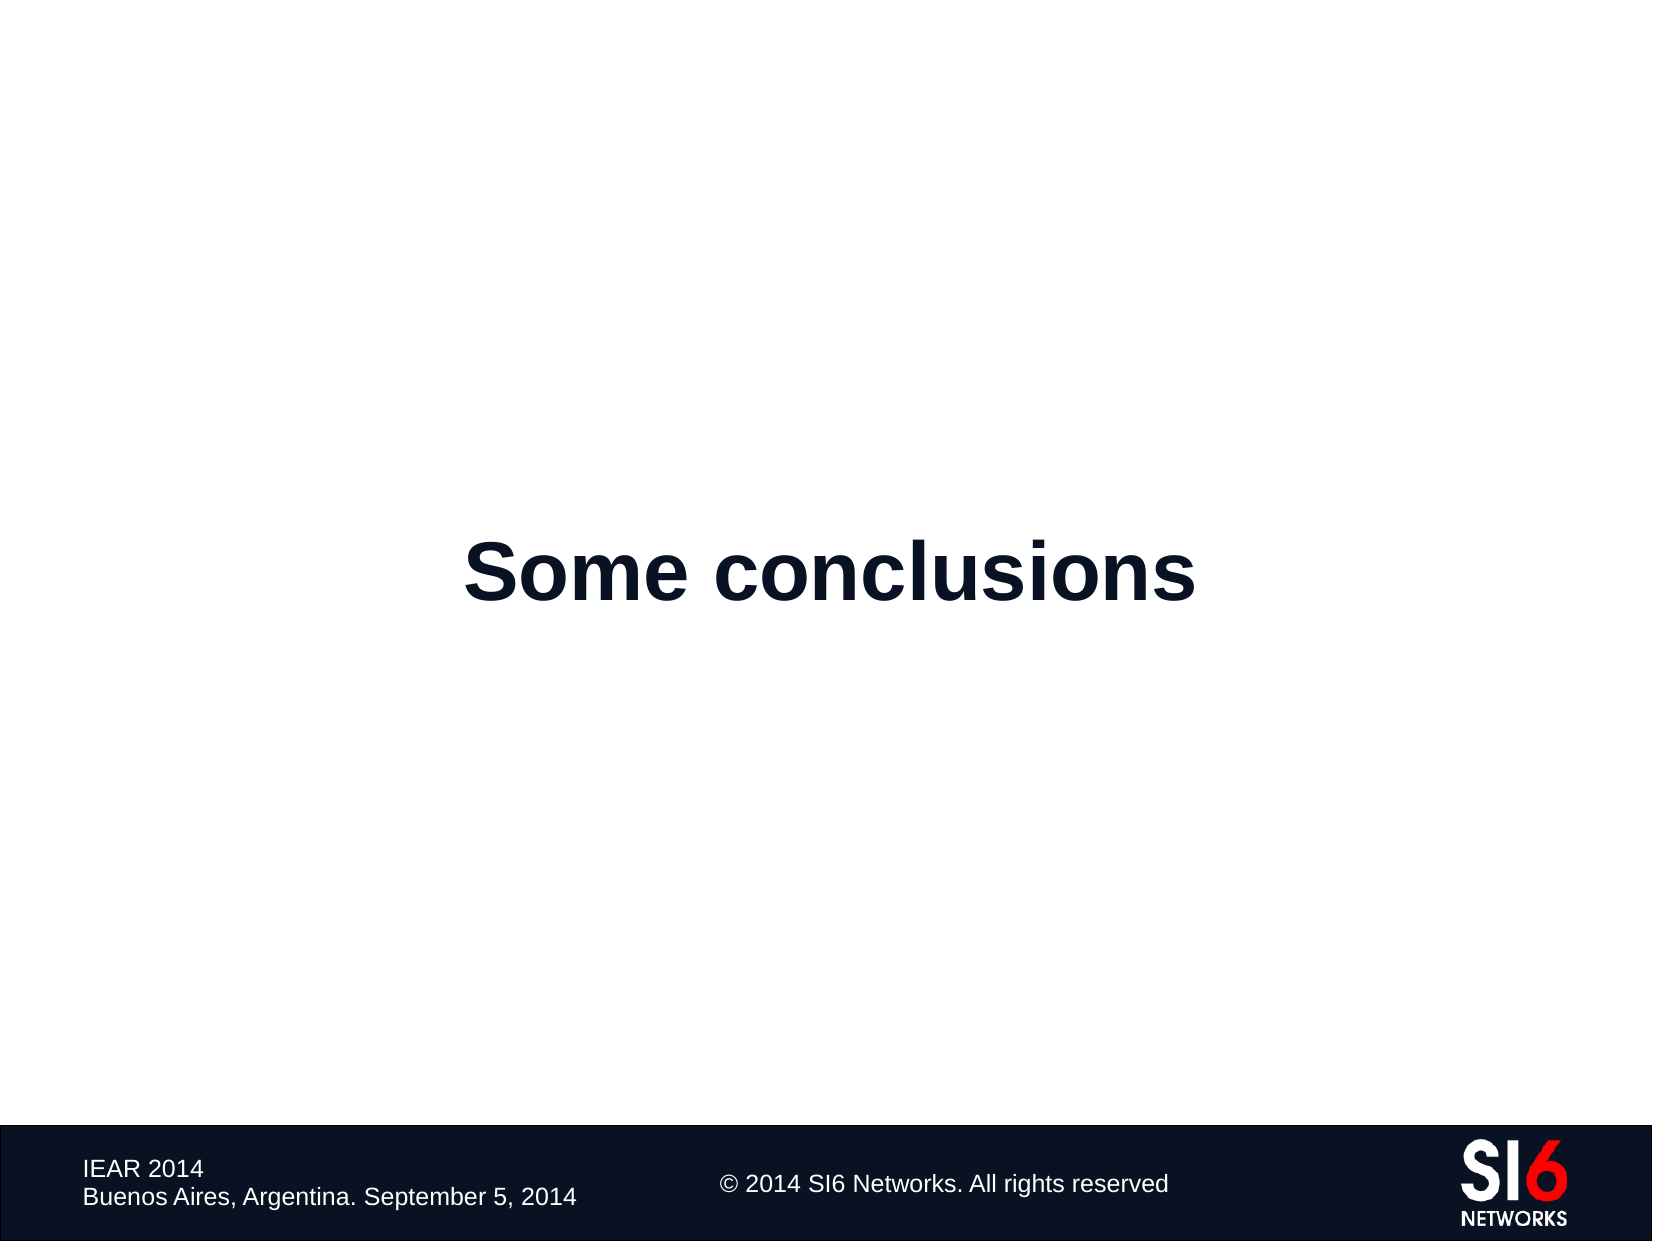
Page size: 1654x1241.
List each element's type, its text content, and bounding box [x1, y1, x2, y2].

picture [1461, 1139, 1567, 1226]
title Some conclusions [86, 467, 1576, 676]
